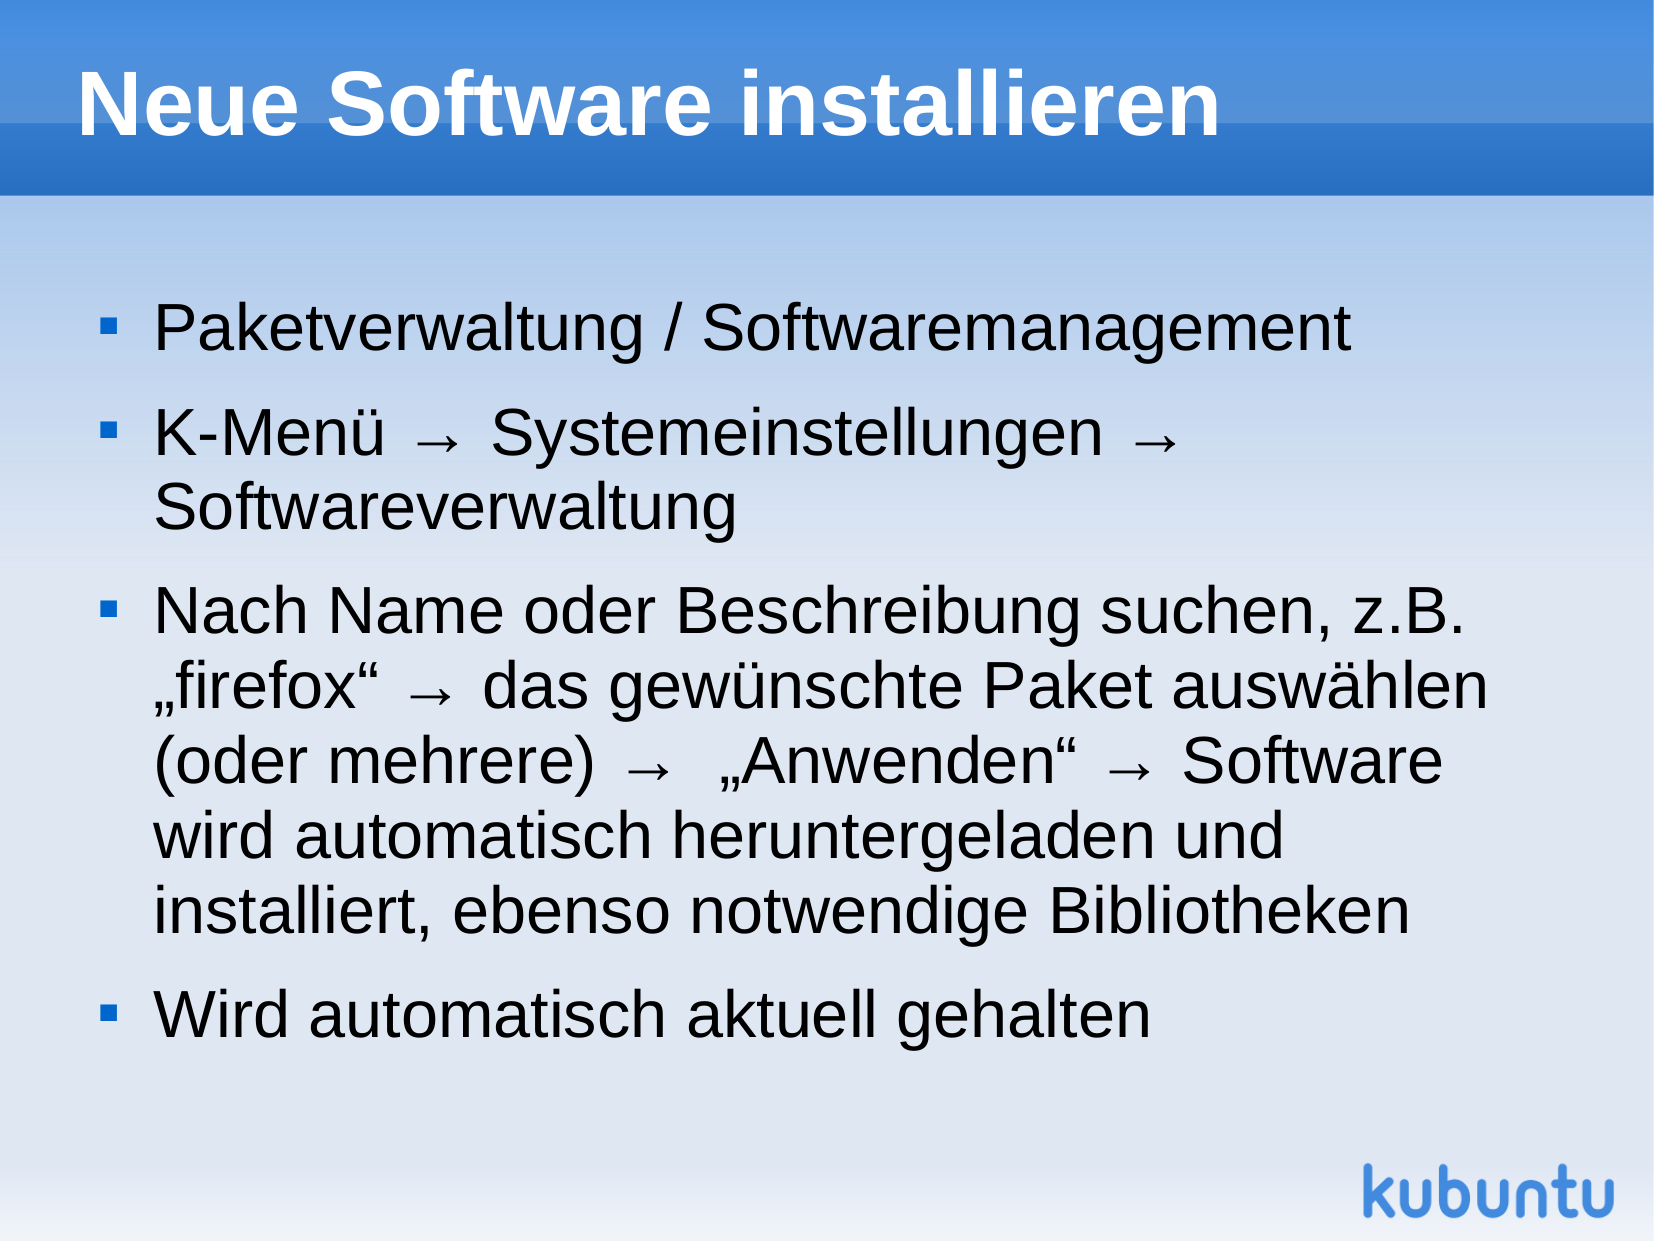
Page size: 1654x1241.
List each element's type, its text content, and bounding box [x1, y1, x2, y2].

picture [0, 0, 1654, 1241]
title Neue Software installieren [76, 0, 1565, 208]
list Paketverwaltung / Softwaremanagement K-Menü → Systemeinstellungen → Softwareverwaltung Nach Name oder Beschreibung suchen, z.B. „firefox“ → das gewünschte Paket auswählen (oder mehrere) → „Anwenden“ → Software wird automatisch heruntergeladen und installiert, ebenso notwendige Bibliotheken Wird automatisch aktuell gehalten [82, 290, 1571, 1109]
